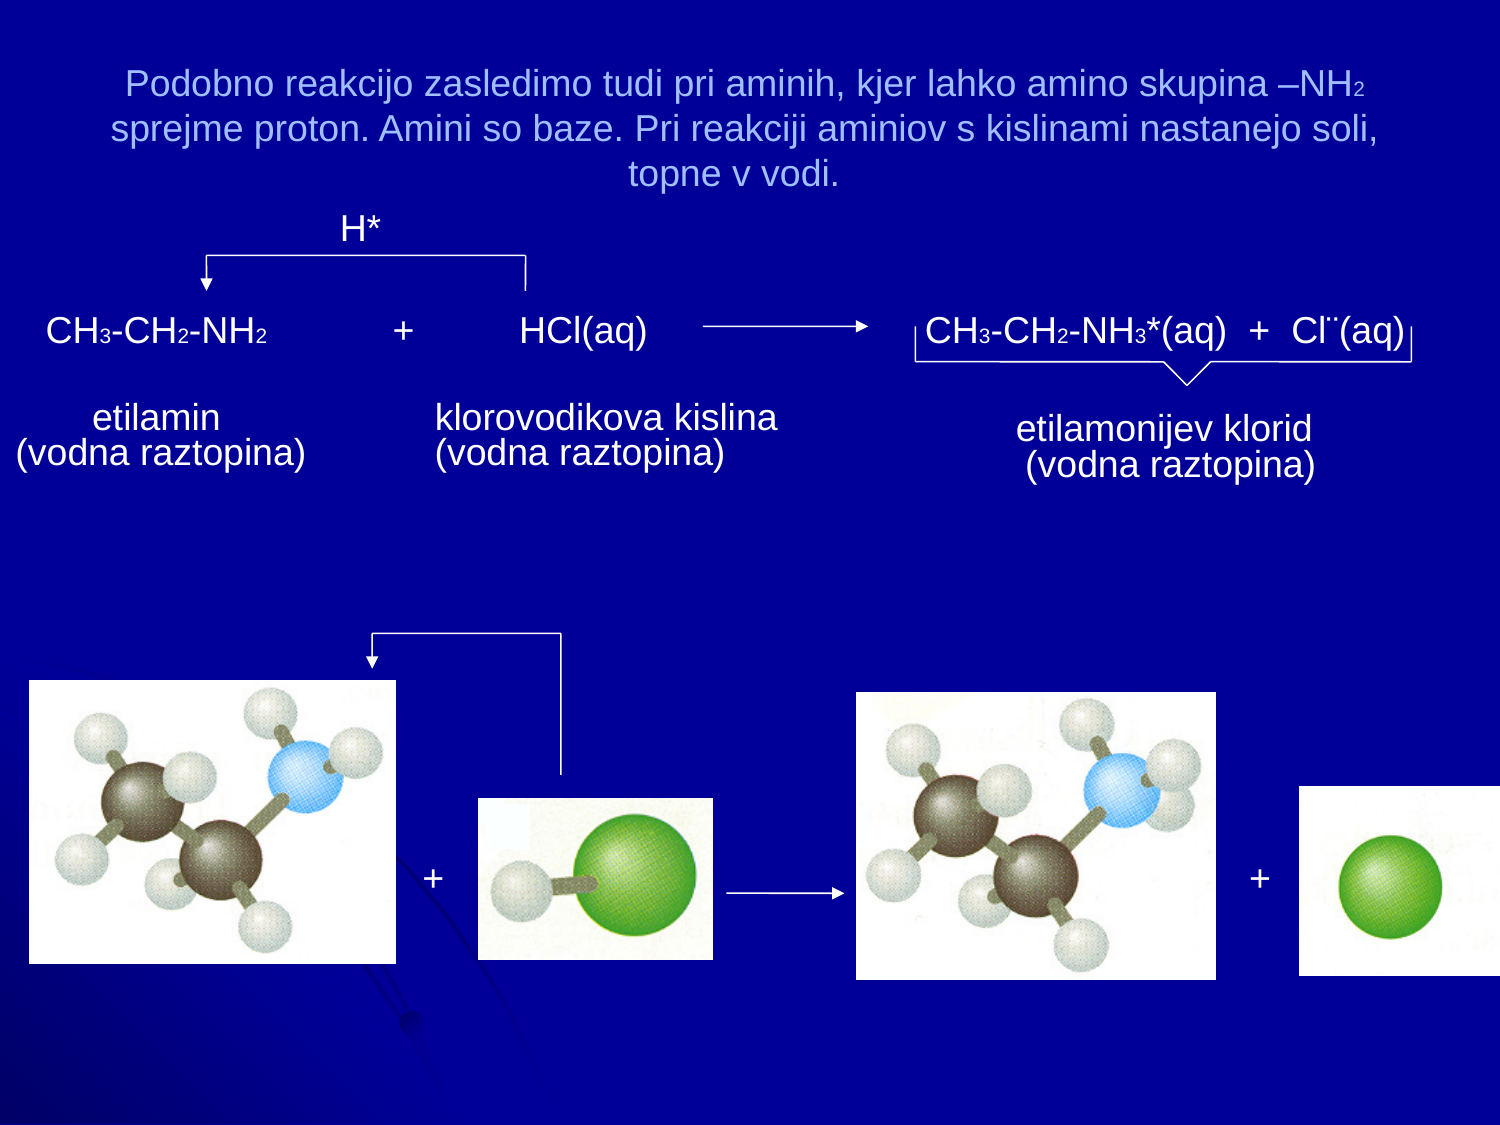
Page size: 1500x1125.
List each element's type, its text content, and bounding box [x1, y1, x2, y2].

picture [478, 798, 713, 960]
text_box etilamin [77, 385, 236, 446]
text_box (vodna raztopina) [419, 446, 741, 481]
list CH3-CH2-NH2 + HCl(aq) CH3-CH2-NH3*(aq) + Cl¨(aq) [0, 208, 1424, 622]
text_box + [407, 846, 460, 907]
picture [29, 680, 396, 965]
text_box (vodna raztopina) [1010, 432, 1332, 493]
text_box H* [325, 196, 397, 254]
text_box klorovodikova kislina [419, 385, 793, 446]
picture [1299, 786, 1500, 976]
text_box etilamonijev klorid [1000, 397, 1328, 457]
picture [856, 692, 1216, 980]
text_box (vodna raztopina) [0, 420, 322, 481]
title Podobno reakcijo zasledimo tudi pri aminih, kjer lahko amino skupina –NH2 sprejme proton. Amini so baze. Pri reakciji aminiov s kislinami nastanejo soli, topne v vodi. [64, 45, 1425, 209]
text_box + [1234, 846, 1287, 907]
